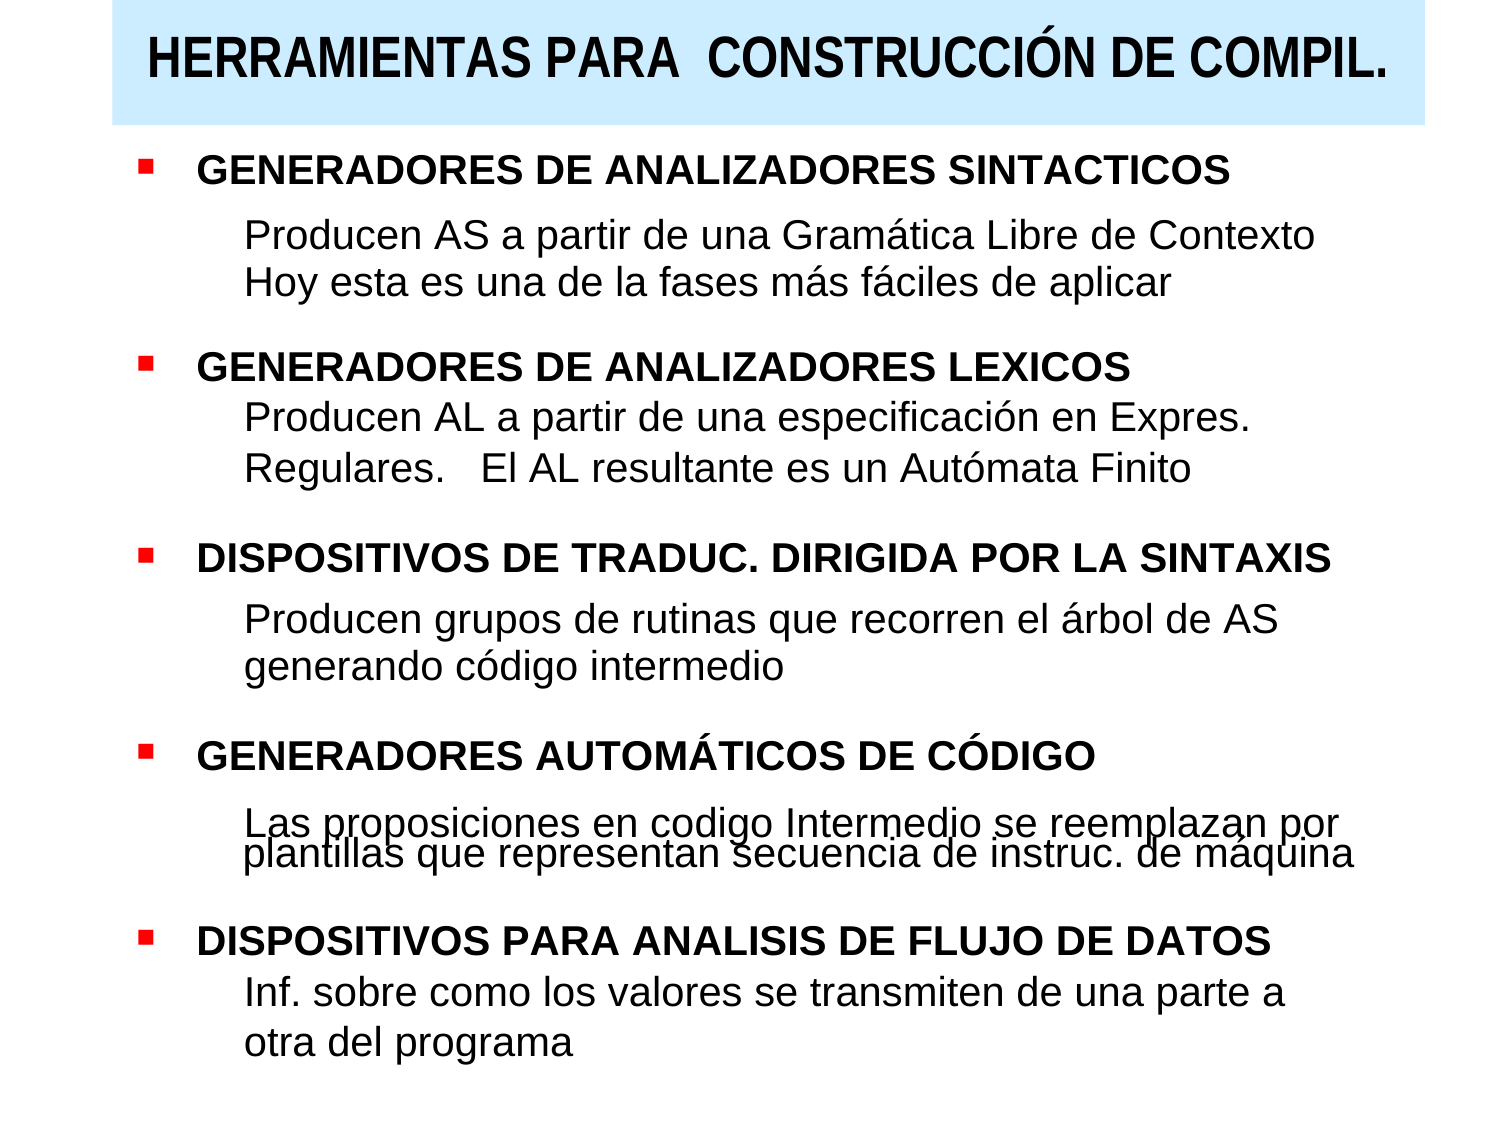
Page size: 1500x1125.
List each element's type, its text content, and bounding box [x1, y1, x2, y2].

title HERRAMIENTAS PARA CONSTRUCCIÓN DE COMPIL. [112, 0, 1425, 126]
list GENERADORES DE ANALIZADORES SINTACTICOS Producen AS a partir de una Gramática Libre de Contexto Hoy esta es una de la fases más fáciles de aplicar GENERADORES DE ANALIZADORES LEXICOS Producen AL a partir de una especificación en Expres. Regulares. El AL resultante es un Autómata Finito DISPOSITIVOS DE TRADUC. DIRIGIDA POR LA SINTAXIS Producen grupos de rutinas que recorren el árbol de AS generando código intermedio GENERADORES AUTOMÁTICOS DE CÓDIGO Las proposiciones en codigo Intermedio se reemplazan por plantillas que representan secuencia de instruc. de máquina DISPOSITIVOS PARA ANALISIS DE FLUJO DE DATOS Inf. sobre como los valores se transmiten de una parte a otra del programa [125, 126, 1401, 1125]
